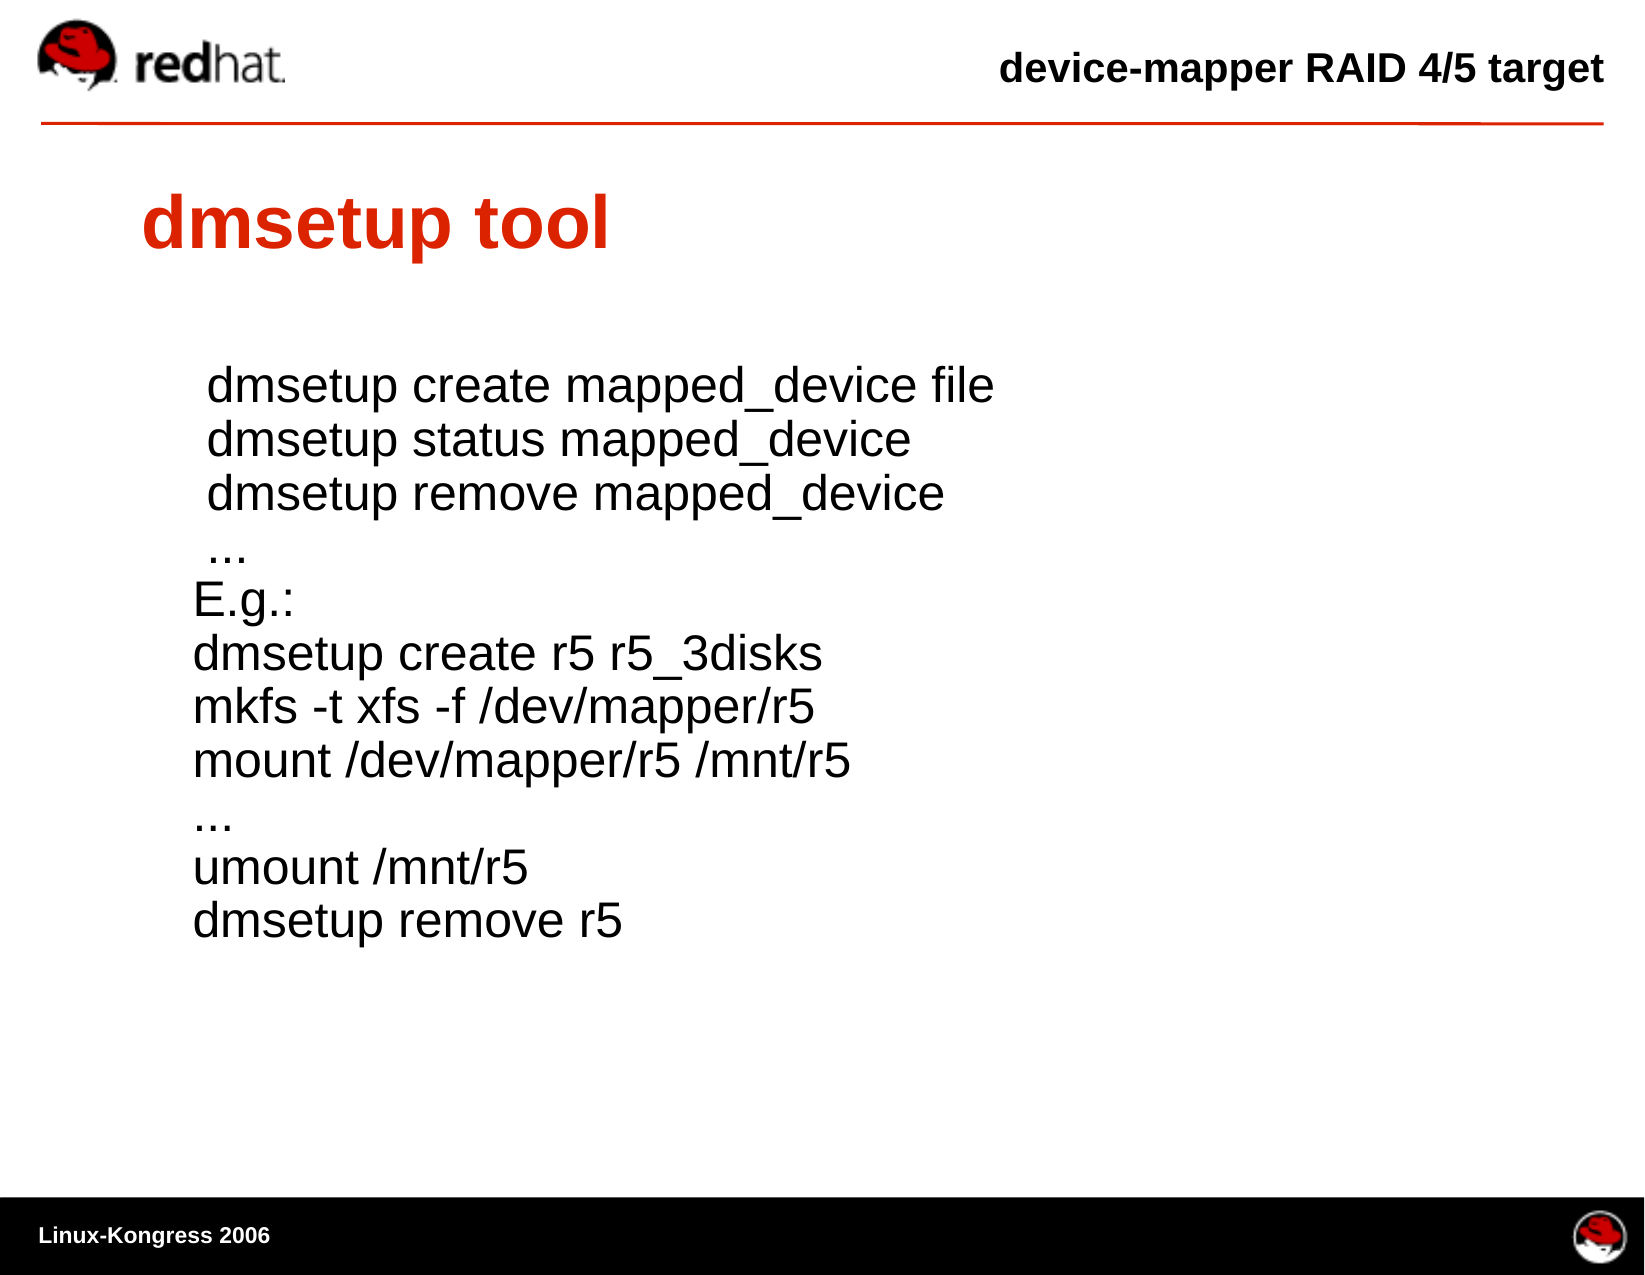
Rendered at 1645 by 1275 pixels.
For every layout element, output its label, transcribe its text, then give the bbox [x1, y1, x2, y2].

text_box [0, 1197, 1645, 1275]
picture [1568, 1207, 1632, 1270]
text_box dmsetup create mapped_device file dmsetup status mapped_device dmsetup remove mapped_device ... E.g.: dmsetup create r5 r5_3disks mkfs -t xfs -f /dev/mapper/r5 mount /dev/mapper/r5 /mnt/r5 ... umount /mnt/r5 dmsetup remove r5 [192, 360, 1627, 501]
picture [36, 17, 285, 102]
text_box Linux-Kongress 2006 [38, 1222, 382, 1252]
text_box dmsetup tool [141, 180, 642, 275]
text_box device-mapper RAID 4/5 target [959, 44, 1605, 97]
